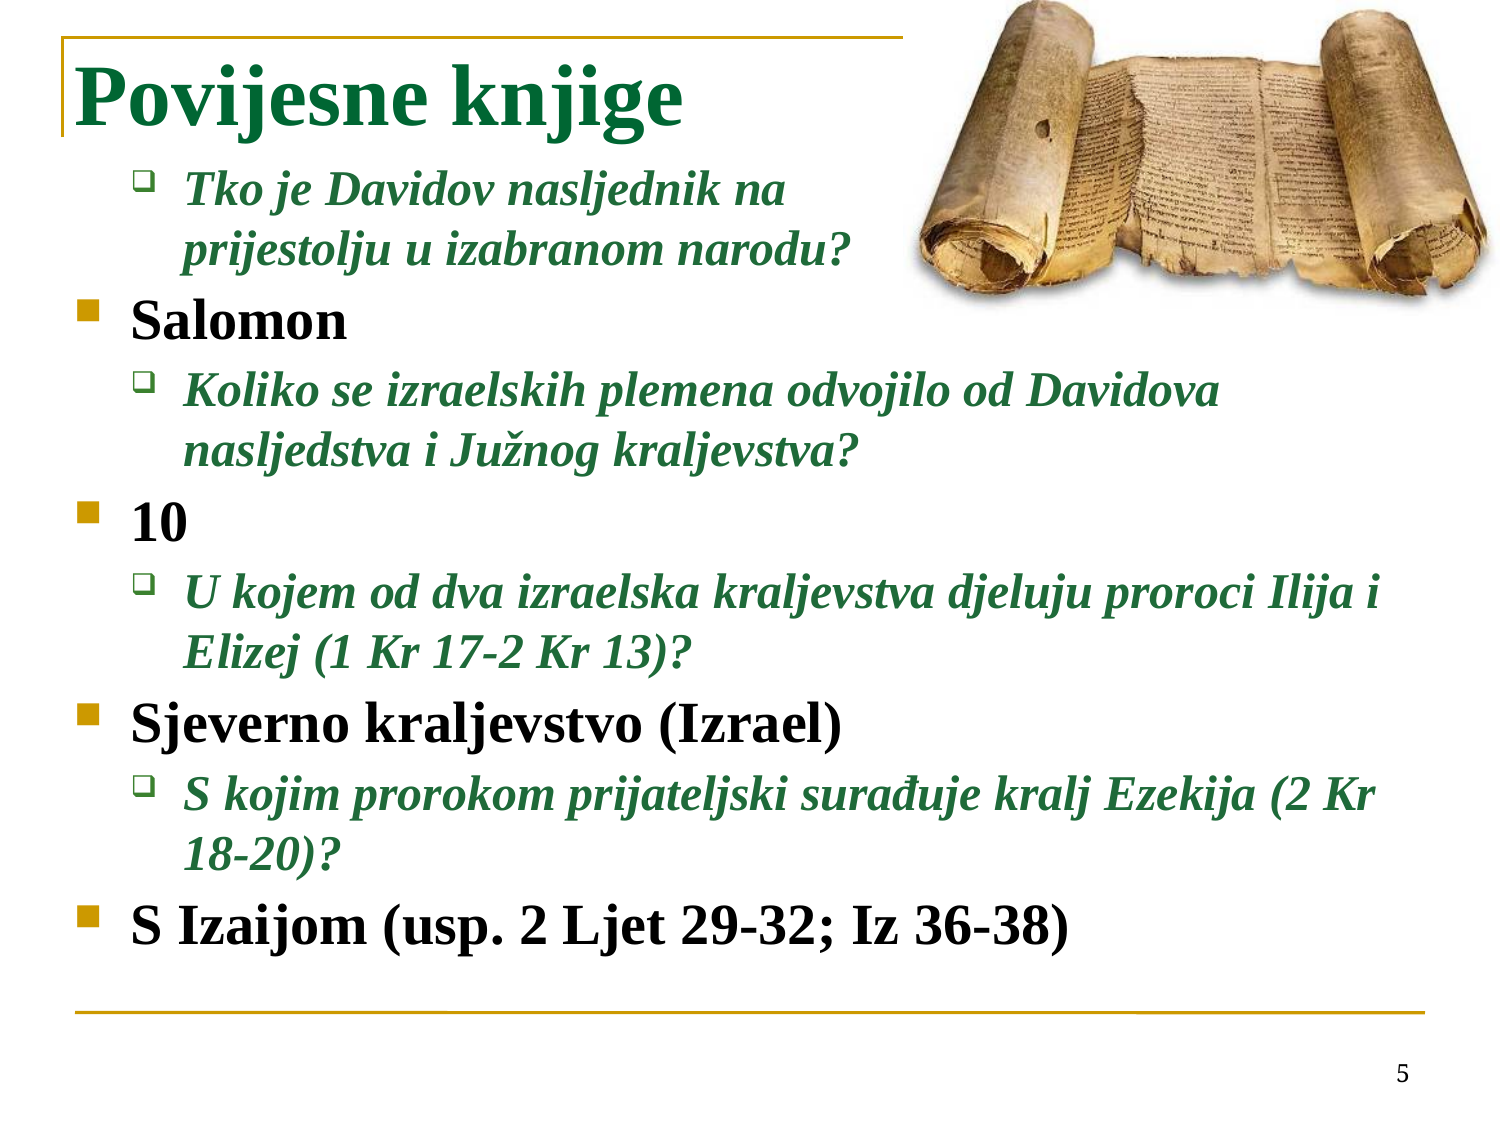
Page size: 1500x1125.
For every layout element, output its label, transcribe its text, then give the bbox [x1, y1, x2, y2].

text_box Tko je Davidov nasljednik na prijestolju u izabranom narodu? Salomon Koliko se izraelskih plemena odvojilo od Davidova nasljedstva i Južnog kraljevstva? 10 U kojem od dva izraelska kraljevstva djeluju proroci Ilija i Elizej (1 Kr 17-2 Kr 13)? Sjeverno kraljevstvo (Izrael) S kojim prorokom prijateljski surađuje kralj Ezekija (2 Kr 18-20)? S Izaijom (usp. 2 Ljet 29-32; Iz 36-38) [59, 147, 1410, 1004]
text_box Povijesne knjige [59, 30, 903, 147]
text_box <number> [1074, 1024, 1426, 1100]
picture [903, 0, 1500, 316]
